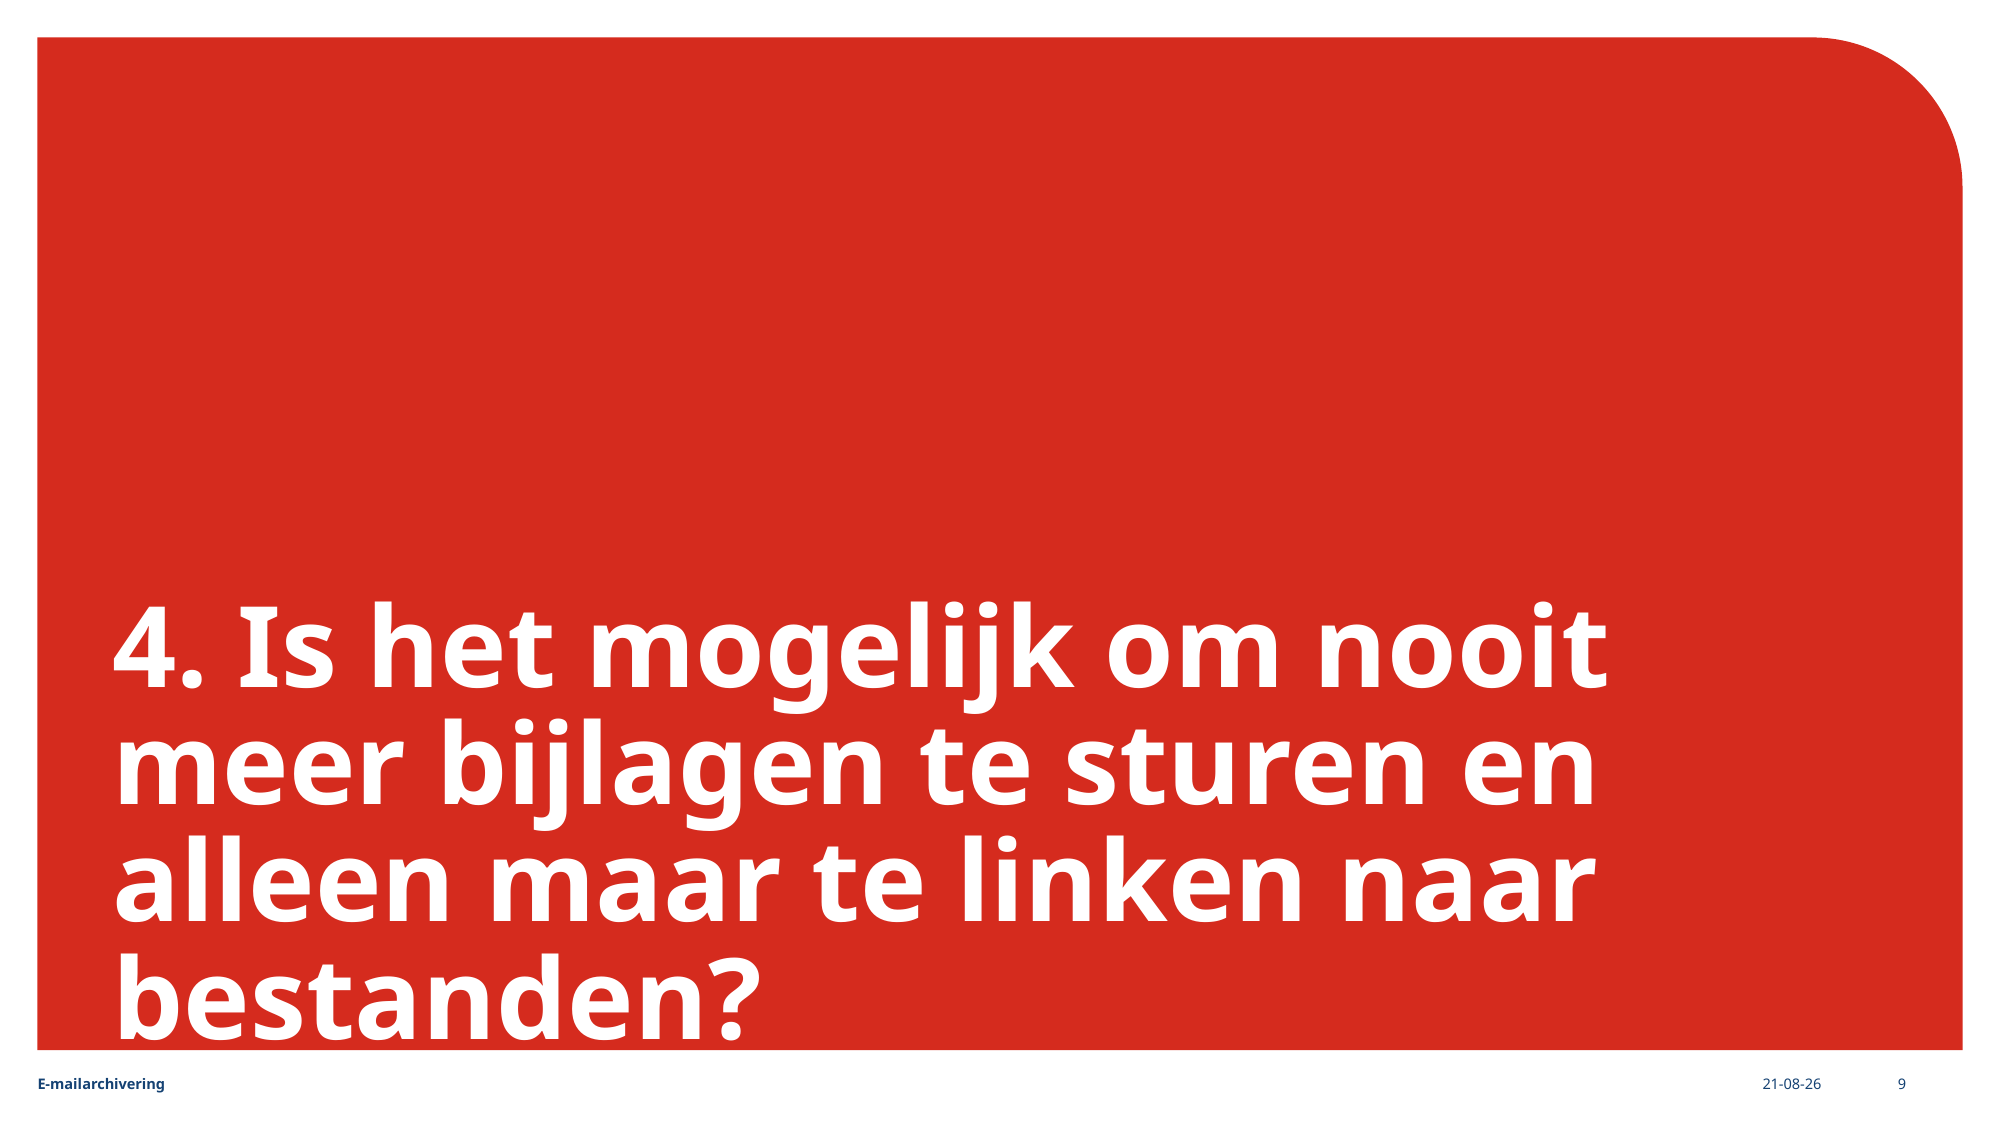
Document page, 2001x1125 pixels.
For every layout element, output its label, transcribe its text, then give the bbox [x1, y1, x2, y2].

text_box 9 [1897, 1074, 1963, 1117]
title 4. Is het mogelijk om nooit meer bijlagen te sturen en alleen maar te linken naar bestanden? [112, 593, 1888, 947]
text_box 17 maart 2026 [1762, 1074, 1888, 1117]
